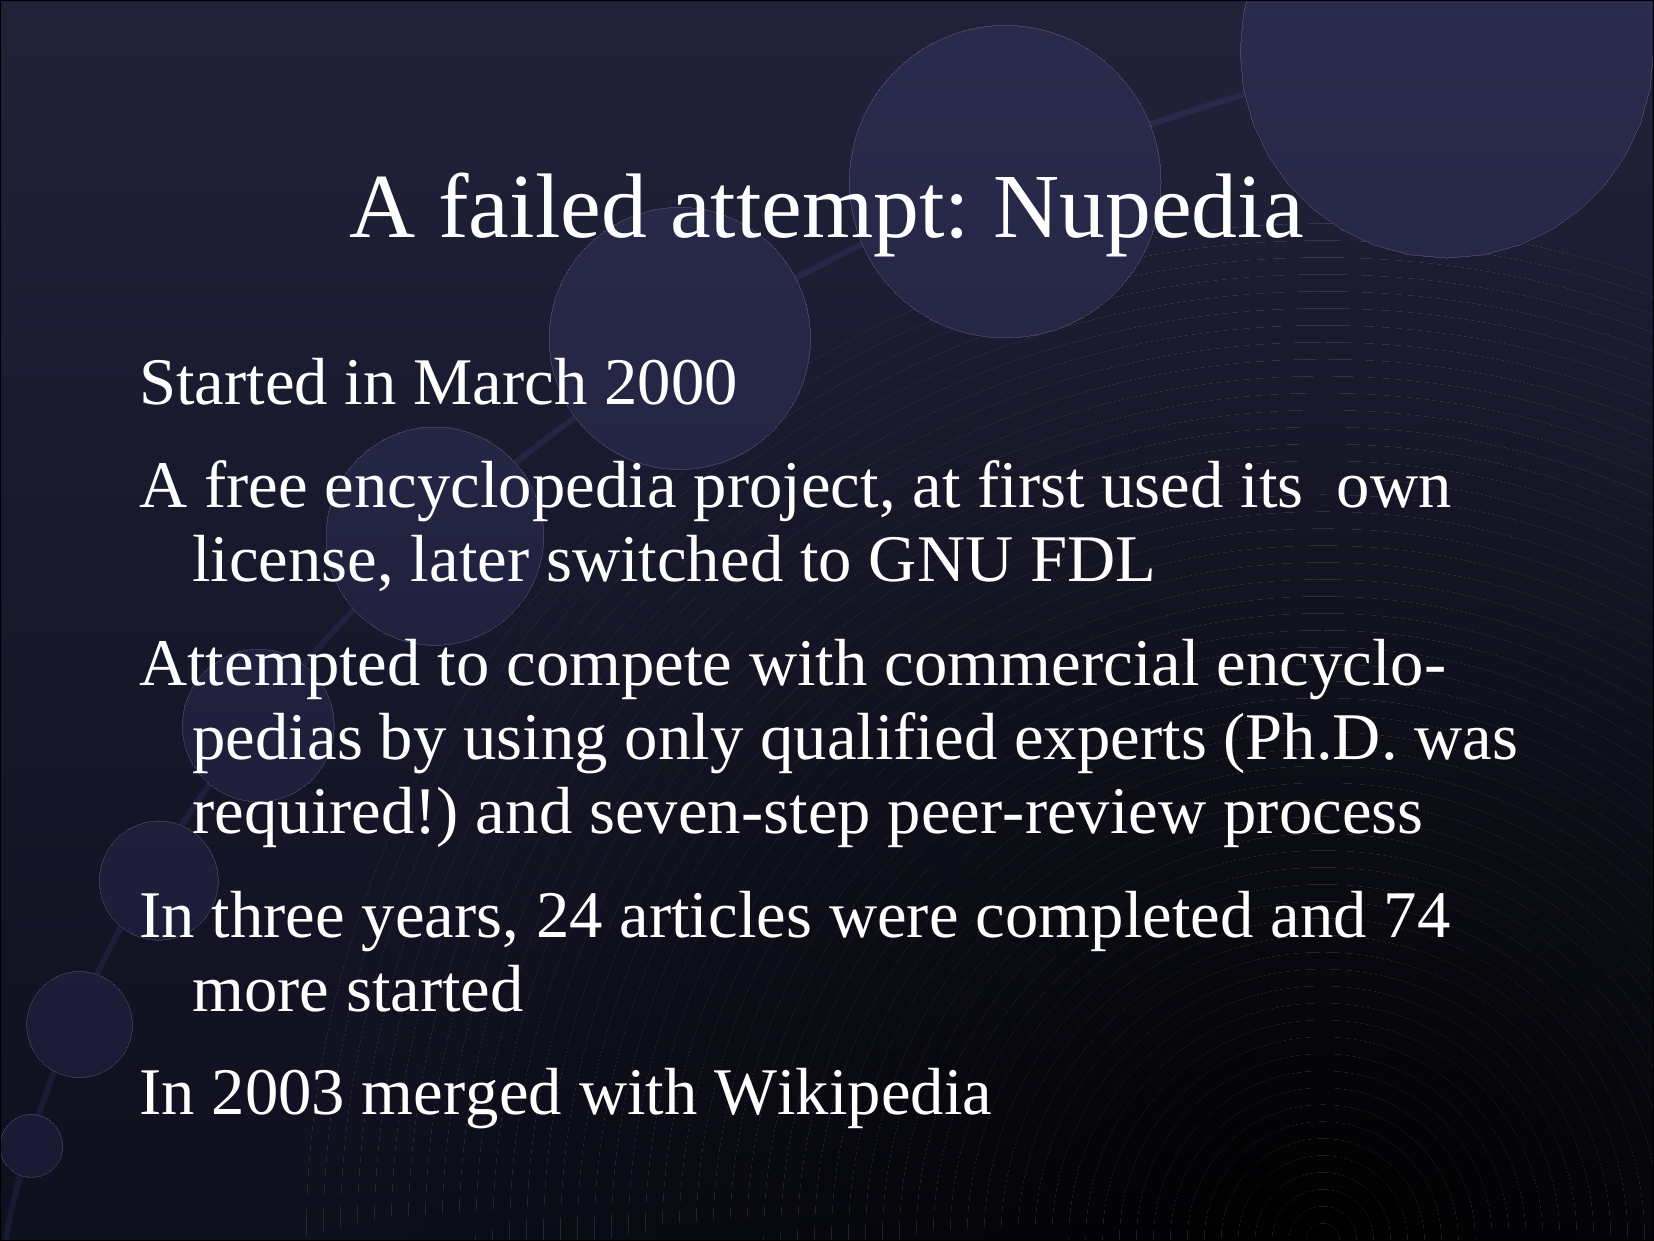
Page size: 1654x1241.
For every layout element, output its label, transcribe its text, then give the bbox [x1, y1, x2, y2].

title A failed attempt: Nupedia [121, 102, 1534, 311]
list Started in March 2000 A free encyclopedia project, at first used its own license, later switched to GNU FDL Attempted to compete with commercial encyclo-pedias by using only qualified experts (Ph.D. was required!) and seven-step peer-review process In three years, 24 articles were completed and 74 more started In 2003 merged with Wikipedia [121, 344, 1534, 1130]
